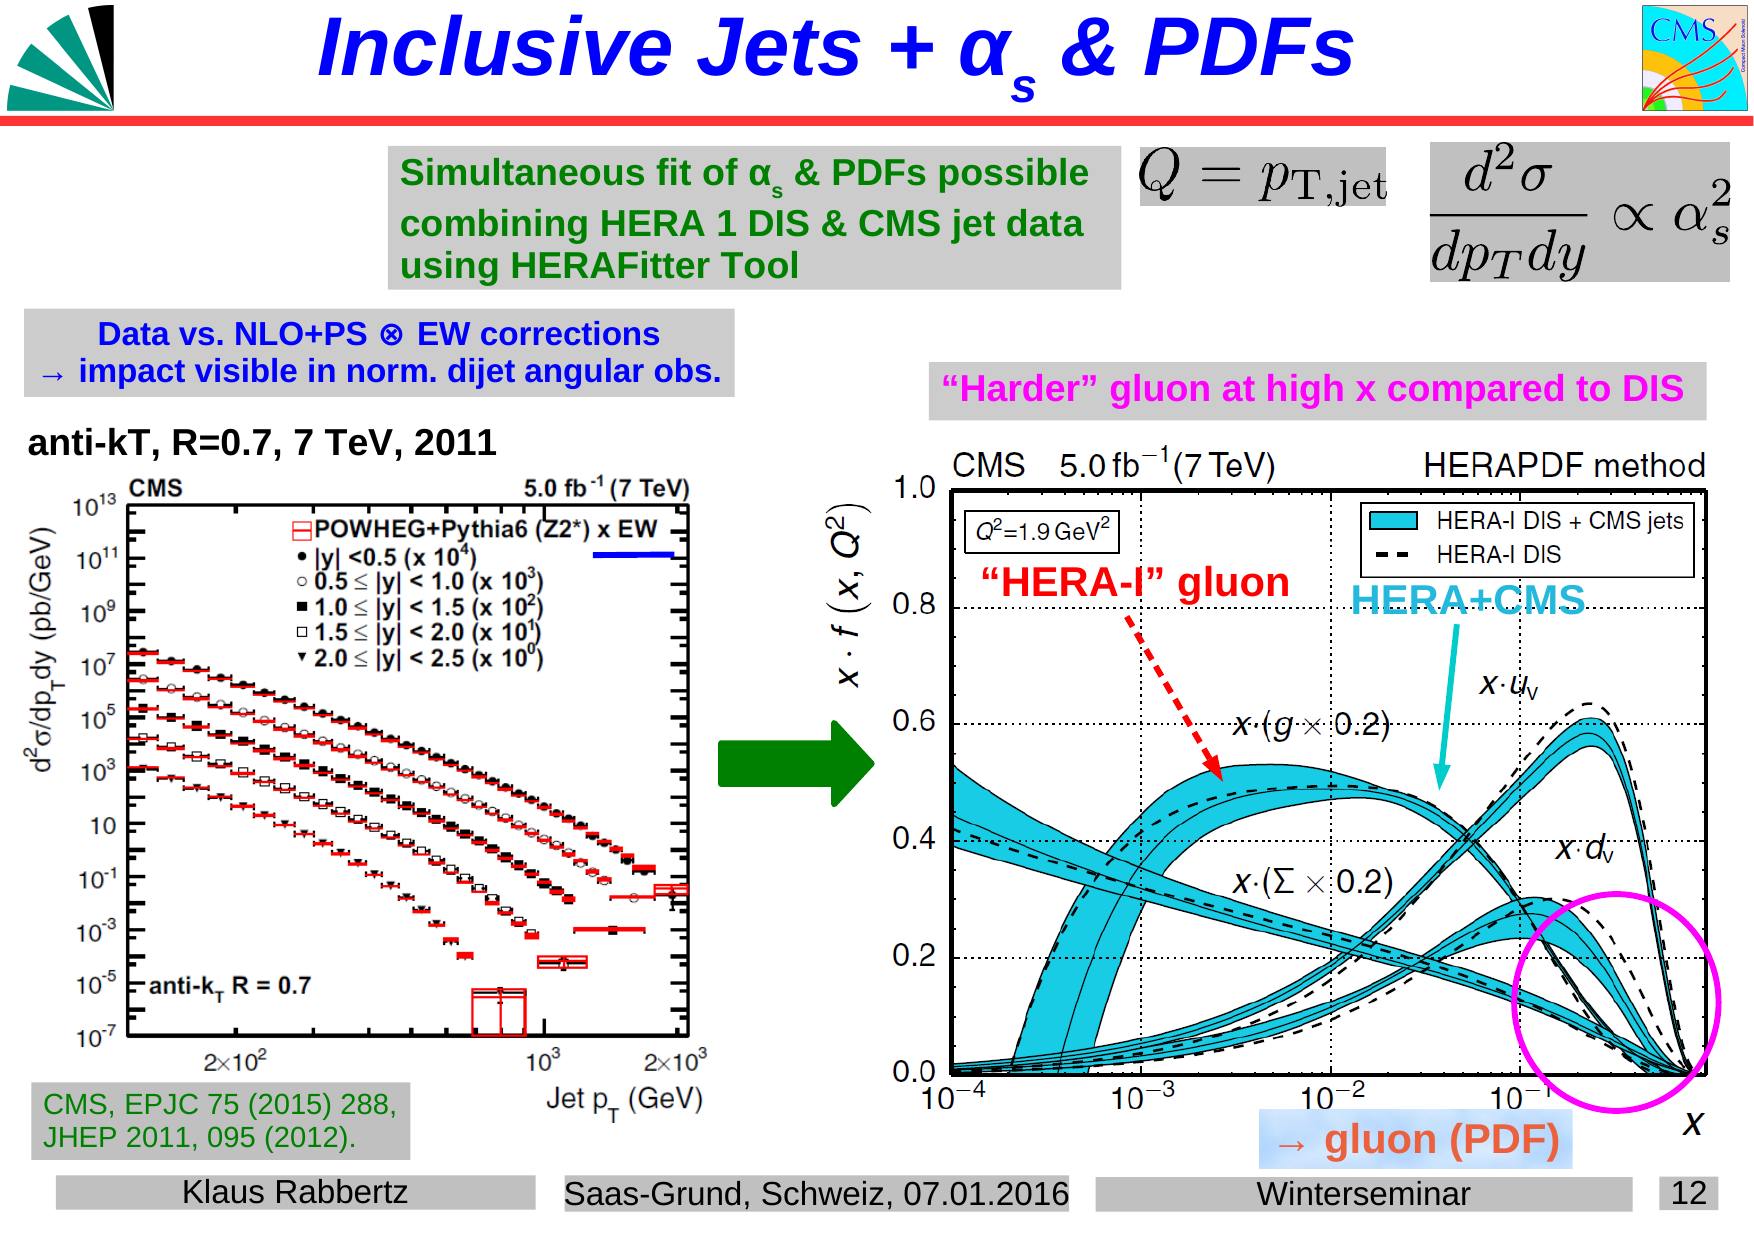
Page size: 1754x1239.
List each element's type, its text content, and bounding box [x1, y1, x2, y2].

picture [1139, 146, 1387, 207]
title Inclusive Jets + αs & PDFs [129, 0, 1545, 114]
picture [818, 435, 1717, 1144]
picture [14, 466, 717, 1123]
text_box “HERA-I” gluon [967, 552, 1303, 612]
picture [1642, 5, 1748, 111]
text_box [721, 722, 872, 805]
picture [1429, 141, 1731, 282]
picture [1518, 898, 1715, 1107]
text_box CMS, EPJC 75 (2015) 288, JHEP 2011, 095 (2012). [31, 1082, 411, 1160]
picture [7, 5, 114, 112]
text_box Simultaneous fit of αs & PDFs possible combining HERA 1 DIS & CMS jet data using HERAFitter Tool [387, 145, 1122, 290]
text_box Data vs. NLO+PS ⊗ EW corrections → impact visible in norm. dijet angular obs. [24, 308, 734, 397]
text_box HERA+CMS [1338, 570, 1599, 630]
text_box “Harder” gluon at high x compared to DIS [928, 362, 1707, 421]
text_box anti-kT, R=0.7, 7 TeV, 2011 [15, 415, 497, 466]
text_box → gluon (PDF) [1259, 1109, 1573, 1169]
